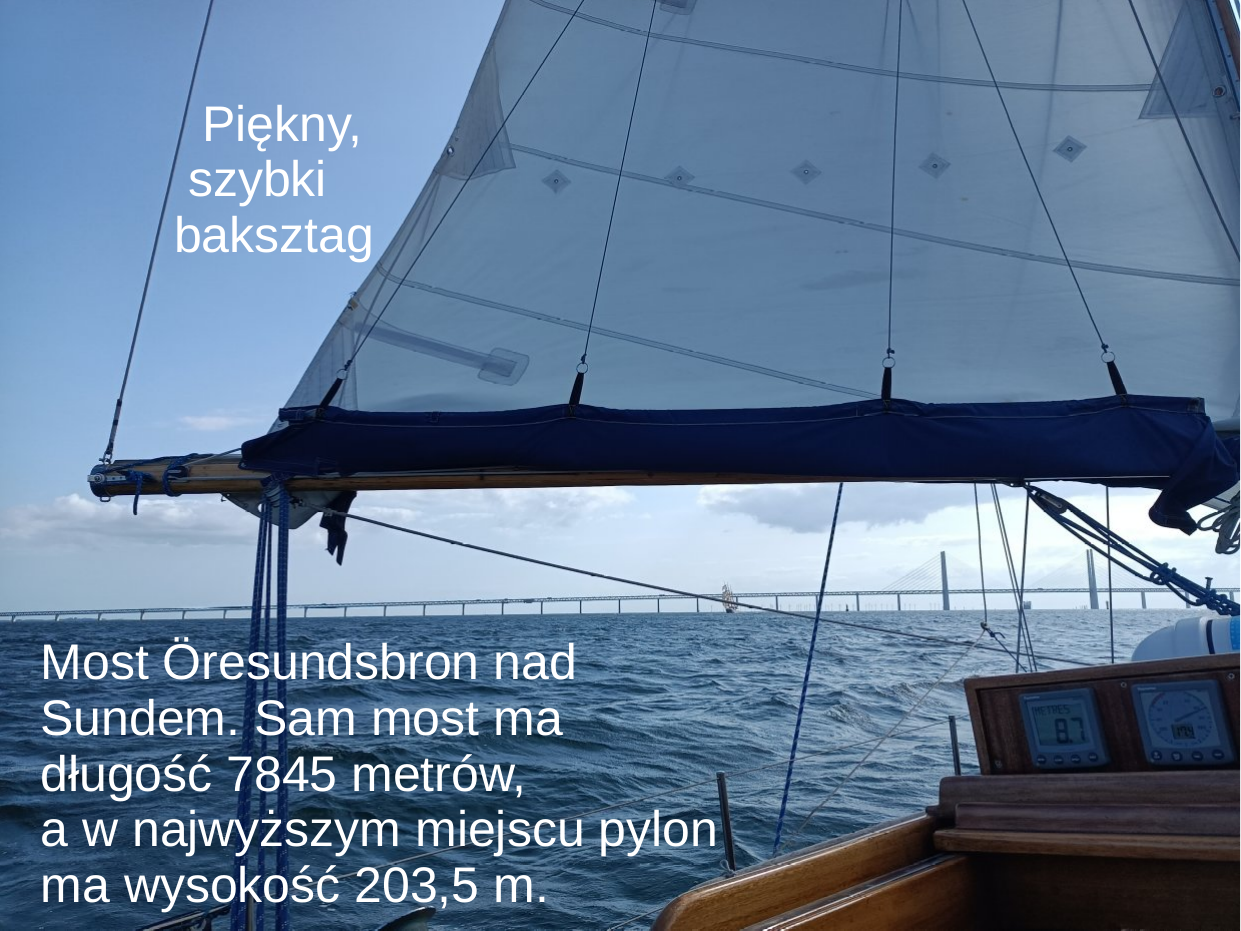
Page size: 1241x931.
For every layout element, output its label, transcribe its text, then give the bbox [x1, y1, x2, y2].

text_box Piękny, szybki baksztag [159, 88, 603, 271]
text_box Most Öresundsbron nad Sundem. Sam most ma długość 7845 metrów, a w najwyższym miejscu pylon ma wysokość 203,5 m. [25, 626, 1241, 921]
picture [0, 0, 1241, 931]
